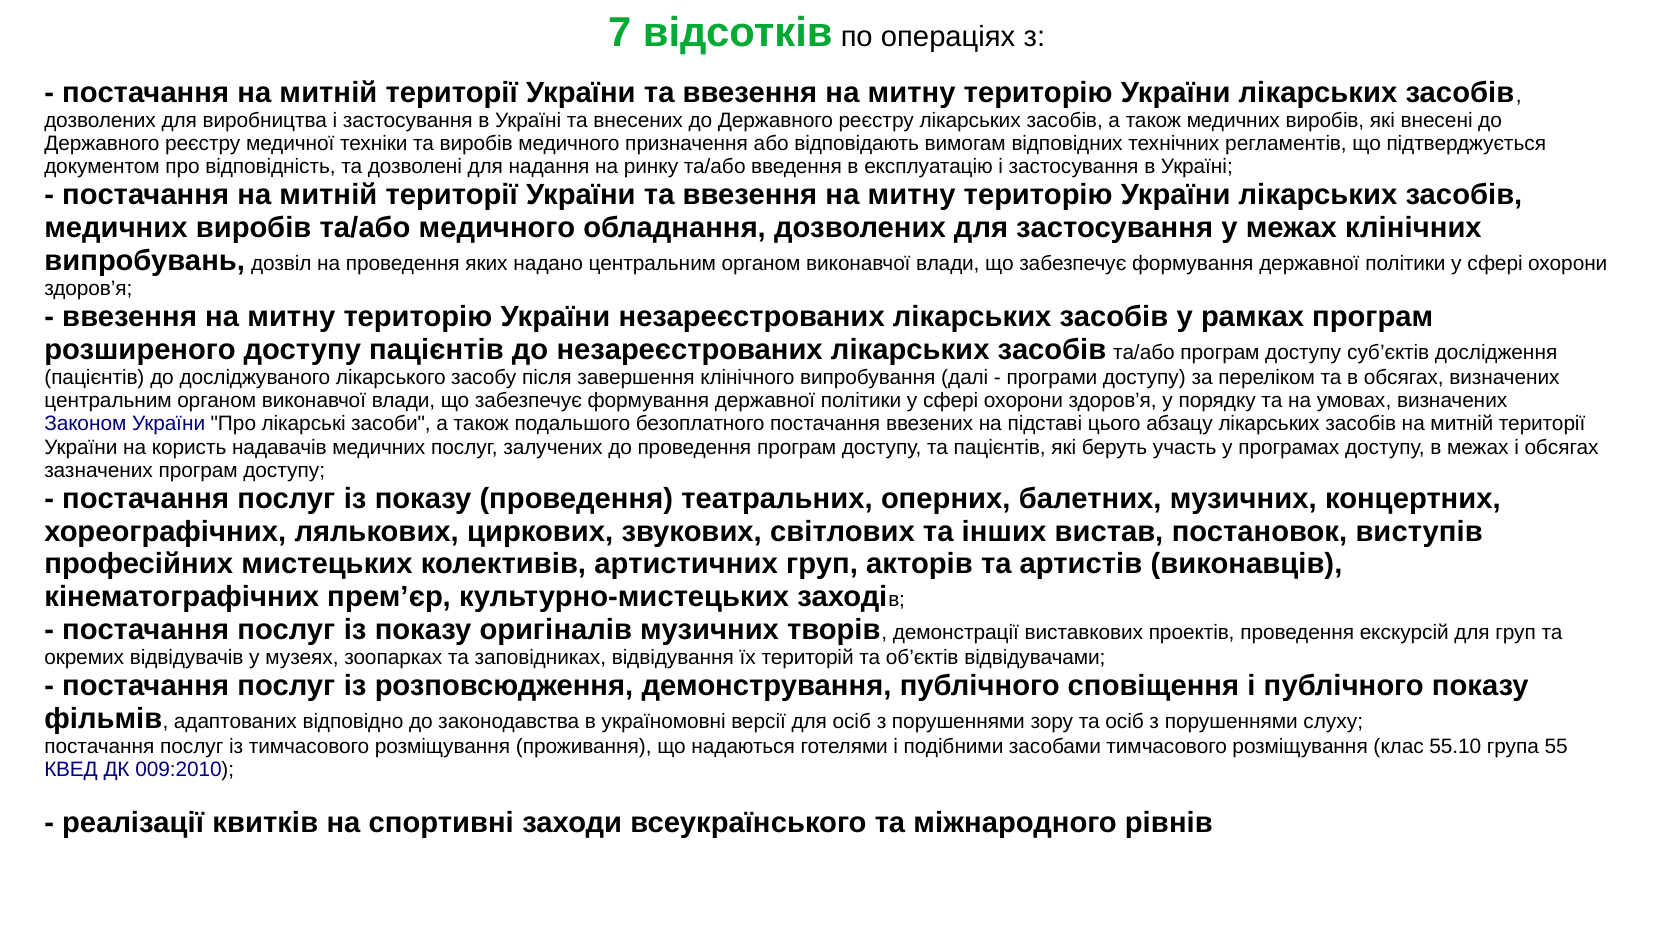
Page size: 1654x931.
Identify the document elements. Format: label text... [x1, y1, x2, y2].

text_box 7 відсотків по операціях з: - постачання на митній території України та ввезення на митну територію України лікарських засобів, дозволених для виробництва і застосування в Україні та внесених до Державного реєстру лікарських засобів, а також медичних виробів, які внесені до Державного реєстру медичної техніки та виробів медичного призначення або відповідають вимогам відповідних технічних регламентів, що підтверджується документом про відповідність, та дозволені для надання на ринку та/або введення в експлуатацію і застосування в Україні; - постачання на митній території України та ввезення на митну територію України лікарських засобів, медичних виробів та/або медичного обладнання, дозволених для застосування у межах клінічних випробувань, дозвіл на проведення яких надано центральним органом виконавчої влади, що забезпечує формування державної політики у сфері охорони здоров’я; - ввезення на митну територію України незареєстрованих лікарських засобів у рамках програм розширеного доступу пацієнтів до незареєстрованих лікарських засобів та/або програм доступу суб’єктів дослідження (пацієнтів) до досліджуваного лікарського засобу після завершення клінічного випробування (далі - програми доступу) за переліком та в обсягах, визначених центральним органом виконавчої влади, що забезпечує формування державної політики у сфері охорони здоров’я, у порядку та на умовах, визначених Законом України "Про лікарські засоби", а також подальшого безоплатного постачання ввезених на підставі цього абзацу лікарських засобів на митній території України на користь надавачів медичних послуг, залучених до проведення програм доступу, та пацієнтів, які беруть участь у програмах доступу, в межах і обсягах зазначених програм доступу; - постачання послуг із показу (проведення) театральних, оперних, балетних, музичних, концертних, хореографічних, лялькових, циркових, звукових, світлових та інших вистав, постановок, виступів професійних мистецьких колективів, артистичних груп, акторів та артистів (виконавців), кінематографічних прем’єр, культурно-мистецьких заходів; - постачання послуг із показу оригіналів музичних творів, демонстрації виставкових проектів, проведення екскурсій для груп та окремих відвідувачів у музеях, зоопарках та заповідниках, відвідування їх територій та об’єктів відвідувачами; - постачання послуг із розповсюдження, демонстрування, публічного сповіщення і публічного показу фільмів, адаптованих відповідно до законодавства в україномовні версії для осіб з порушеннями зору та осіб з порушеннями слуху; постачання послуг із тимчасового розміщування (проживання), що надаються готелями і подібними засобами тимчасового розміщування (клас 55.10 група 55 КВЕД ДК 009:2010); - реалізації квитків на спортивні заходи всеукраїнського та міжнародного рівнів [29, 1, 1625, 847]
